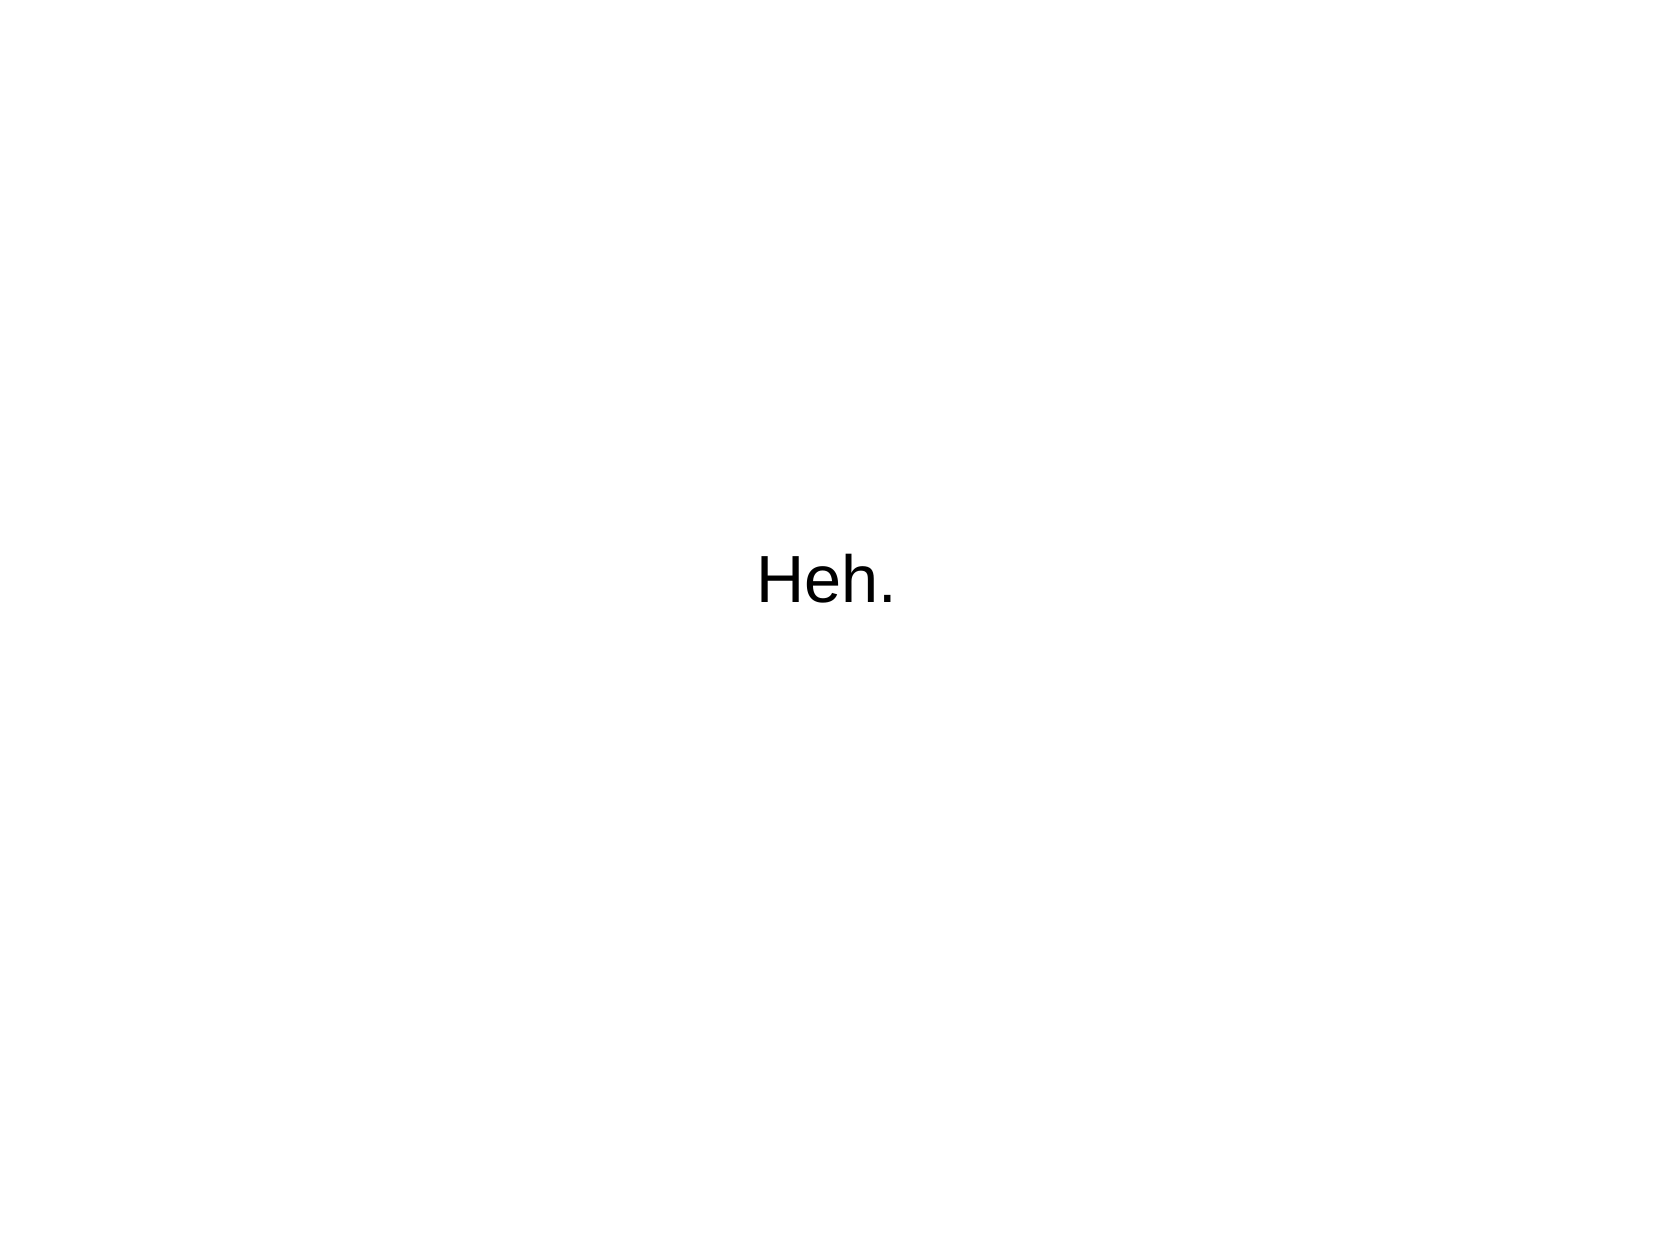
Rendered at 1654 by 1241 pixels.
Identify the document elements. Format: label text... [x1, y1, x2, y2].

subtitle Heh. [82, 49, 1571, 1109]
